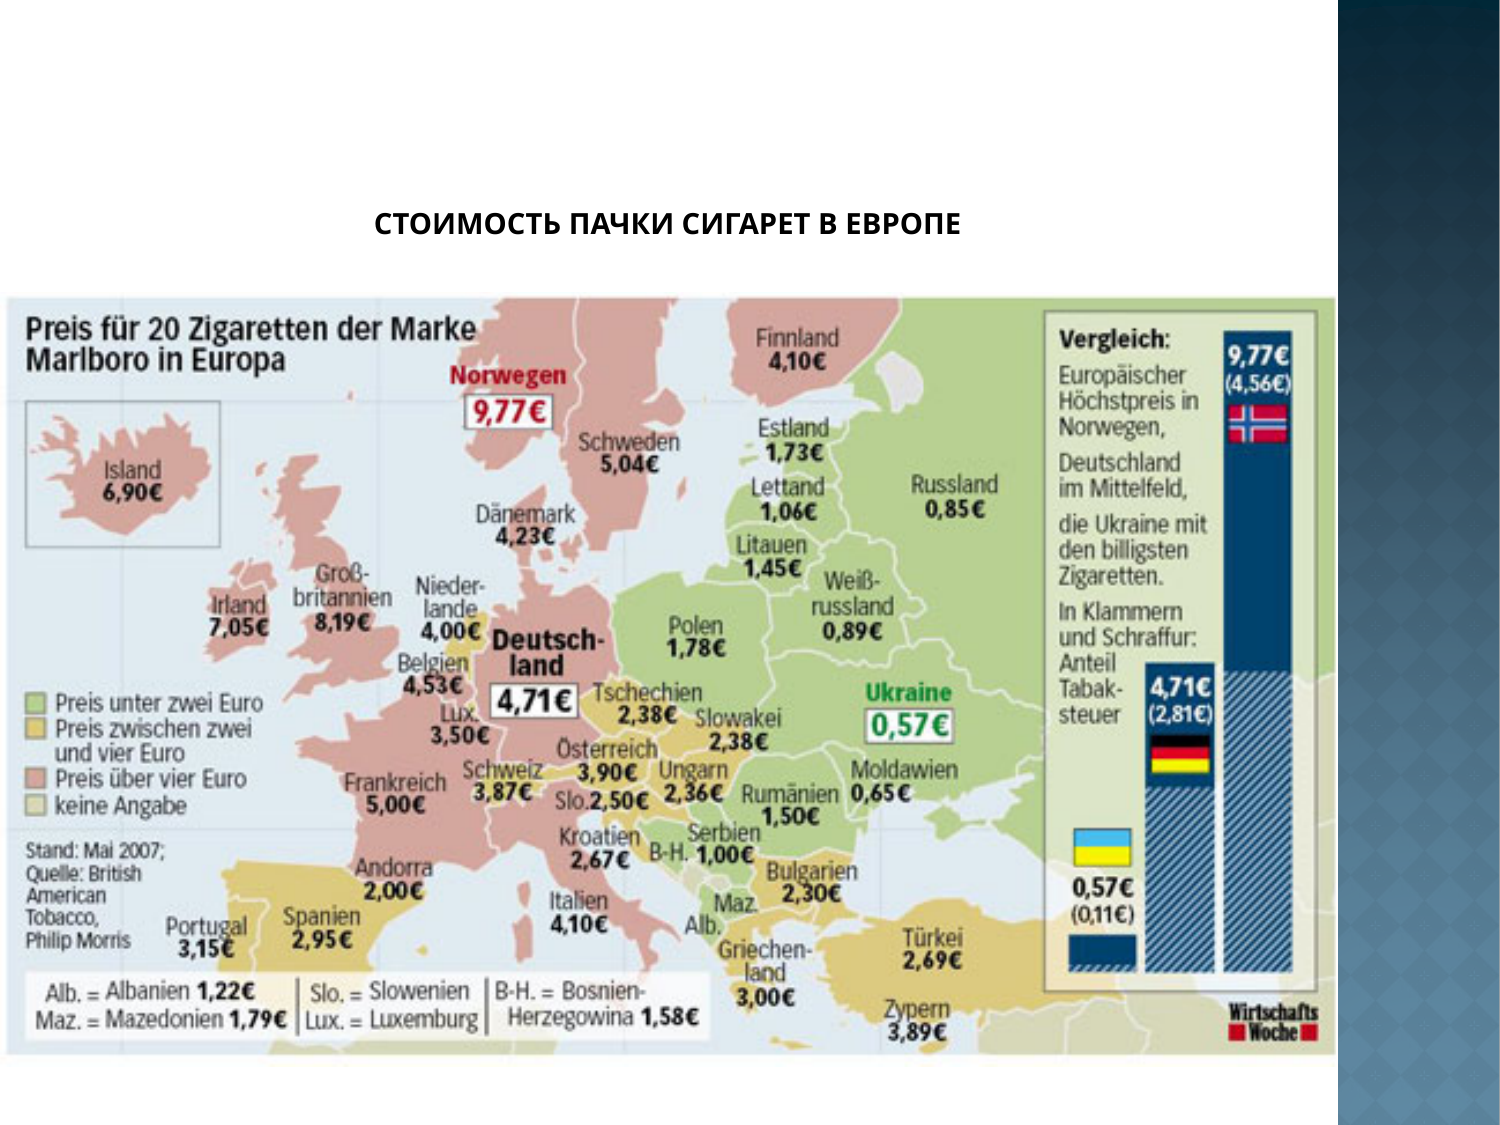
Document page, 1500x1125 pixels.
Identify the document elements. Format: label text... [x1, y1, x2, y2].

picture [0, 292, 1337, 1067]
title Стоимость пачки сигарет в Европе [0, 52, 1336, 240]
